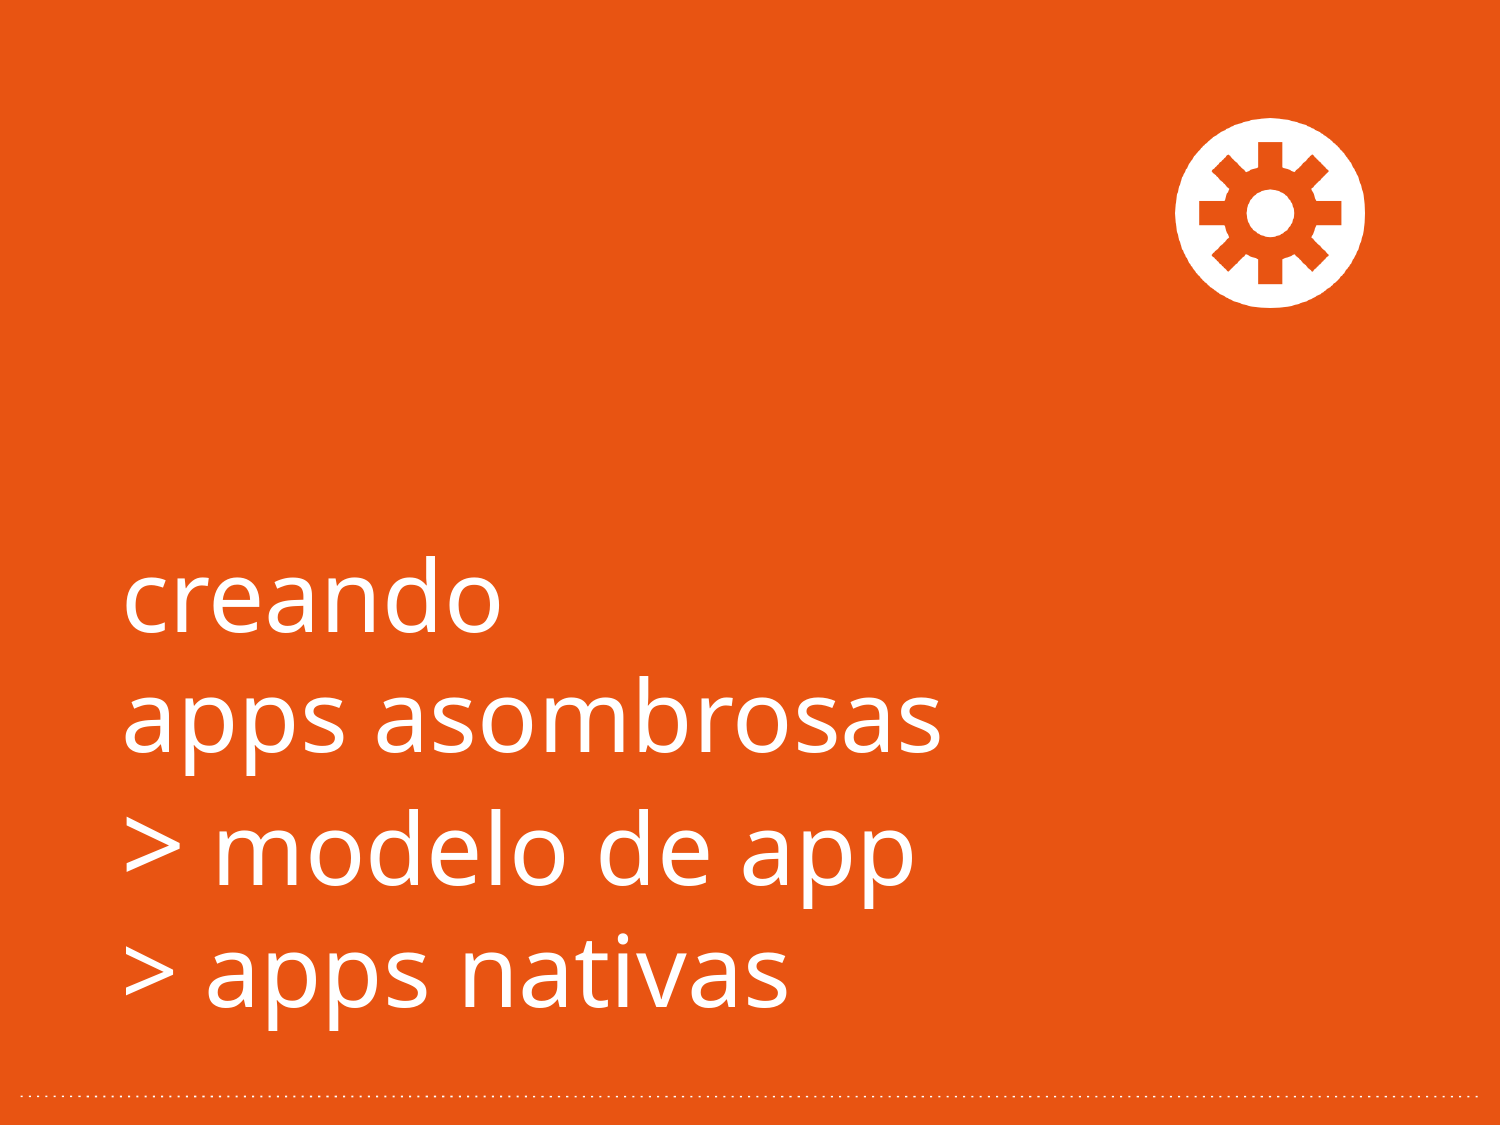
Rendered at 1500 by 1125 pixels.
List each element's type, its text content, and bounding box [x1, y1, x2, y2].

text_box creando apps asombrosas > modelo de app > apps nativas [106, 517, 993, 1063]
picture [1175, 118, 1365, 308]
